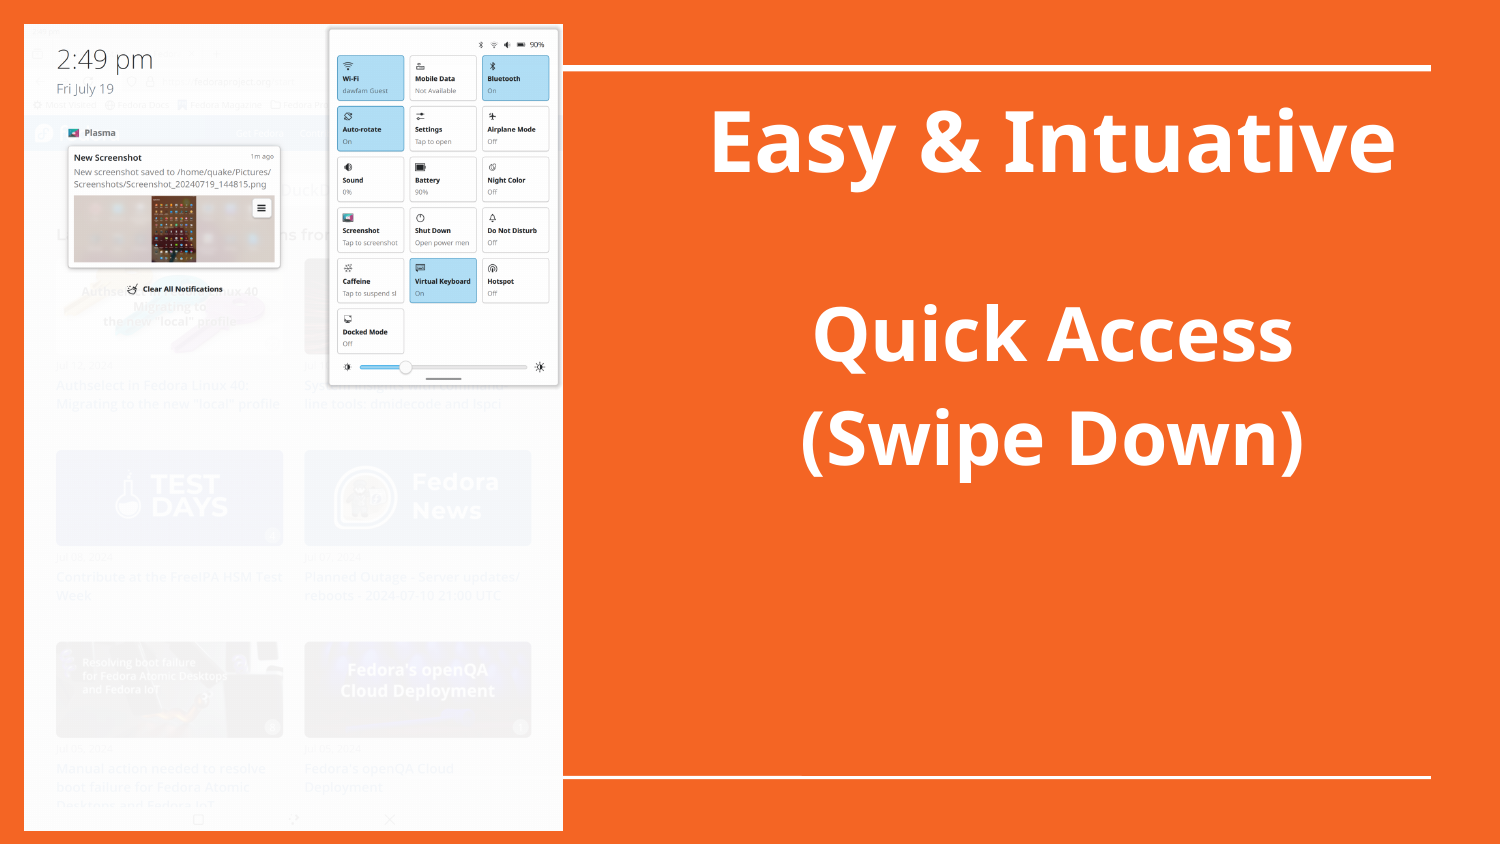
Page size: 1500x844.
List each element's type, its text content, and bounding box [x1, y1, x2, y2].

subtitle Quick Access (Swipe Down) [705, 260, 1401, 496]
title Easy & Intuative [674, 72, 1432, 225]
picture [24, 24, 563, 831]
